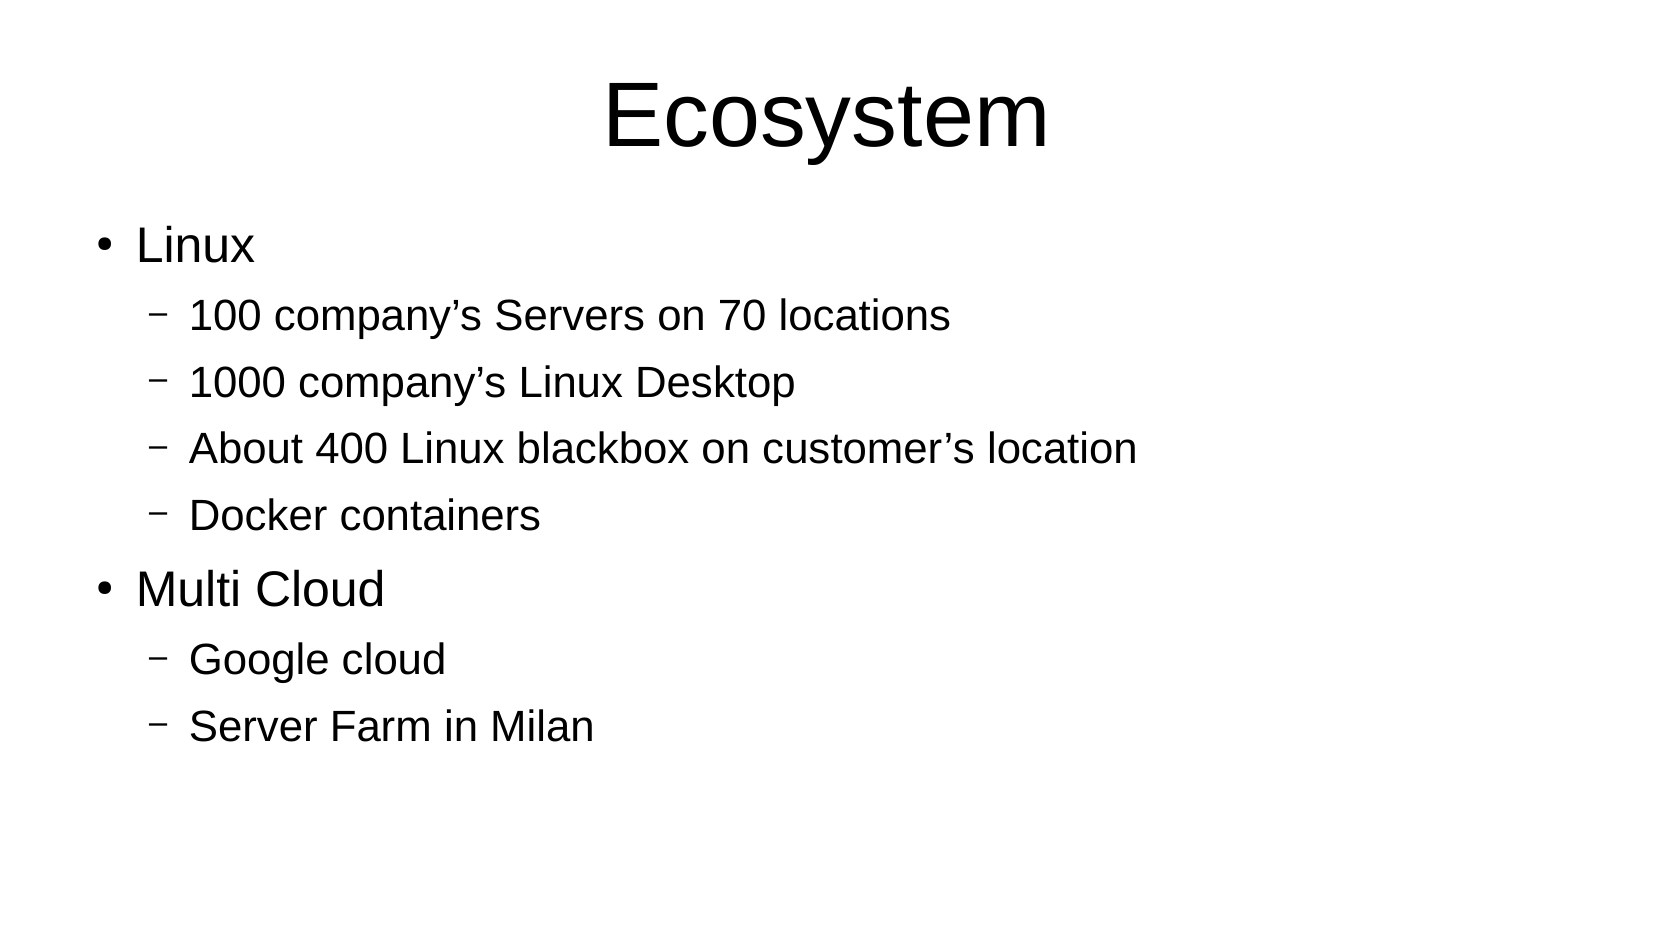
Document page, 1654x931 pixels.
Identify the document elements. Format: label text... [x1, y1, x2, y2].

list Linux 100 company’s Servers on 70 locations 1000 company’s Linux Desktop About 400 Linux blackbox on customer’s location Docker containers Multi Cloud Google cloud Server Farm in Milan [82, 217, 1571, 758]
title Ecosystem [82, 37, 1571, 193]
